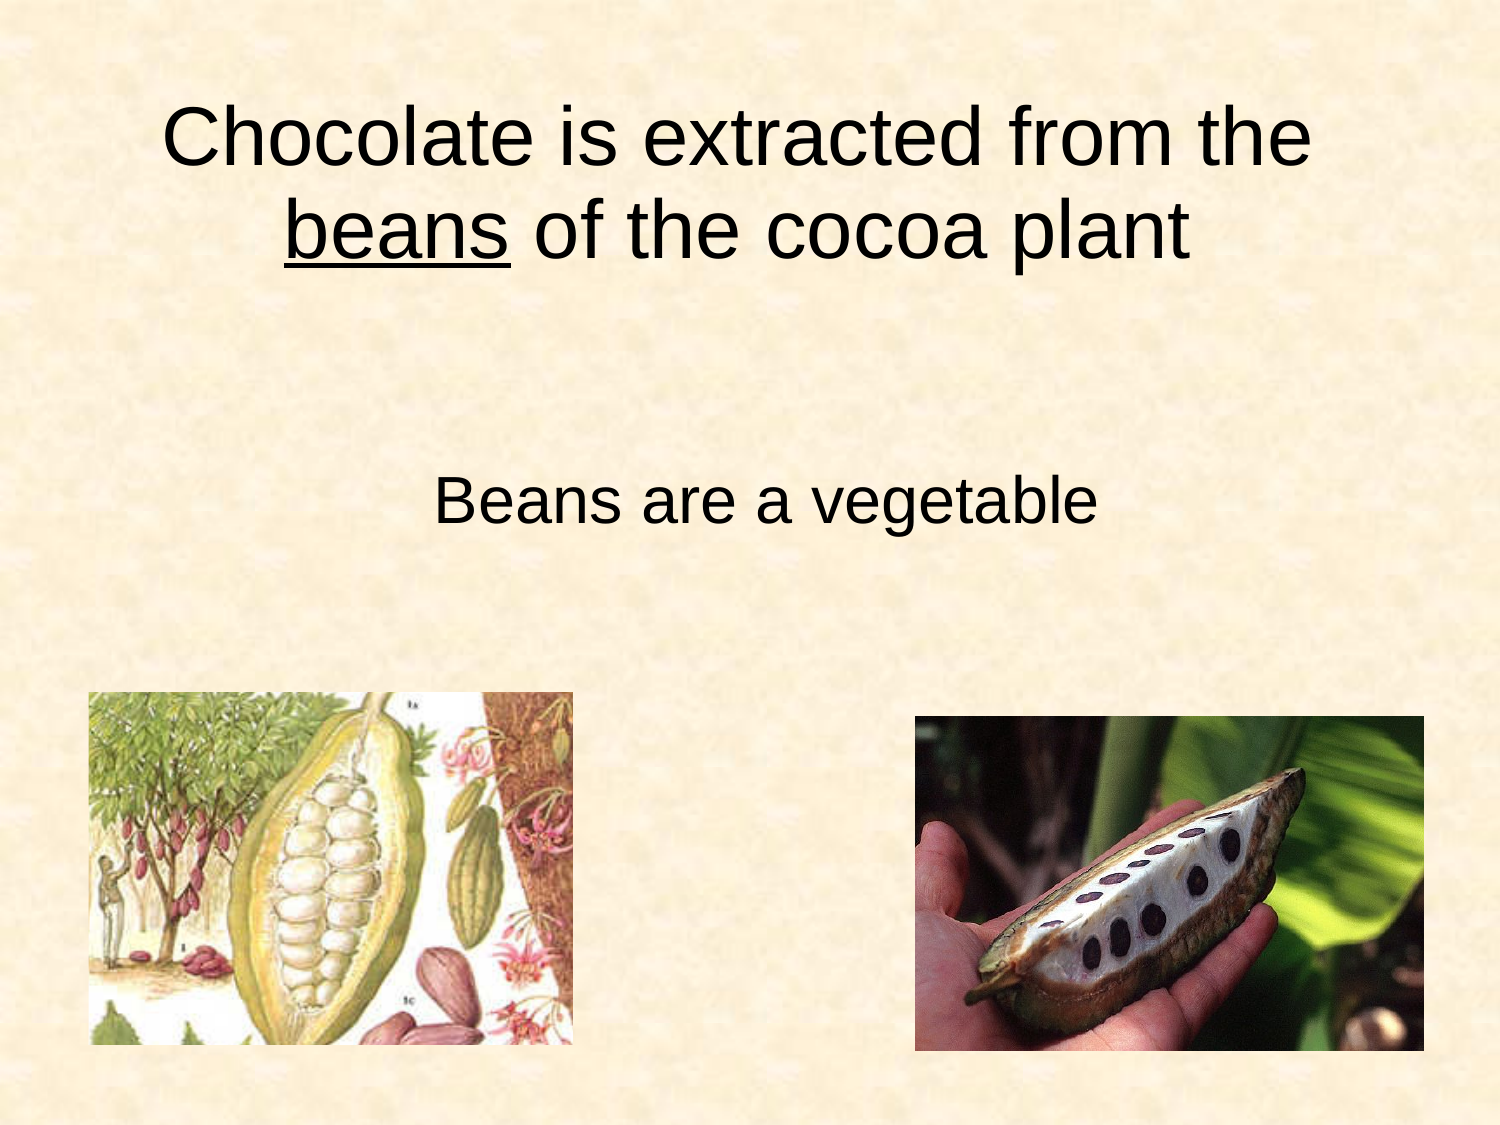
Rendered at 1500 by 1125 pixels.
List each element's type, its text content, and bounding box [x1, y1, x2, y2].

picture [0, 0, 1500, 1125]
subtitle Beans are a vegetable [242, 456, 1293, 575]
title Chocolate is extracted from the beans of the cocoa plant [100, 83, 1376, 385]
